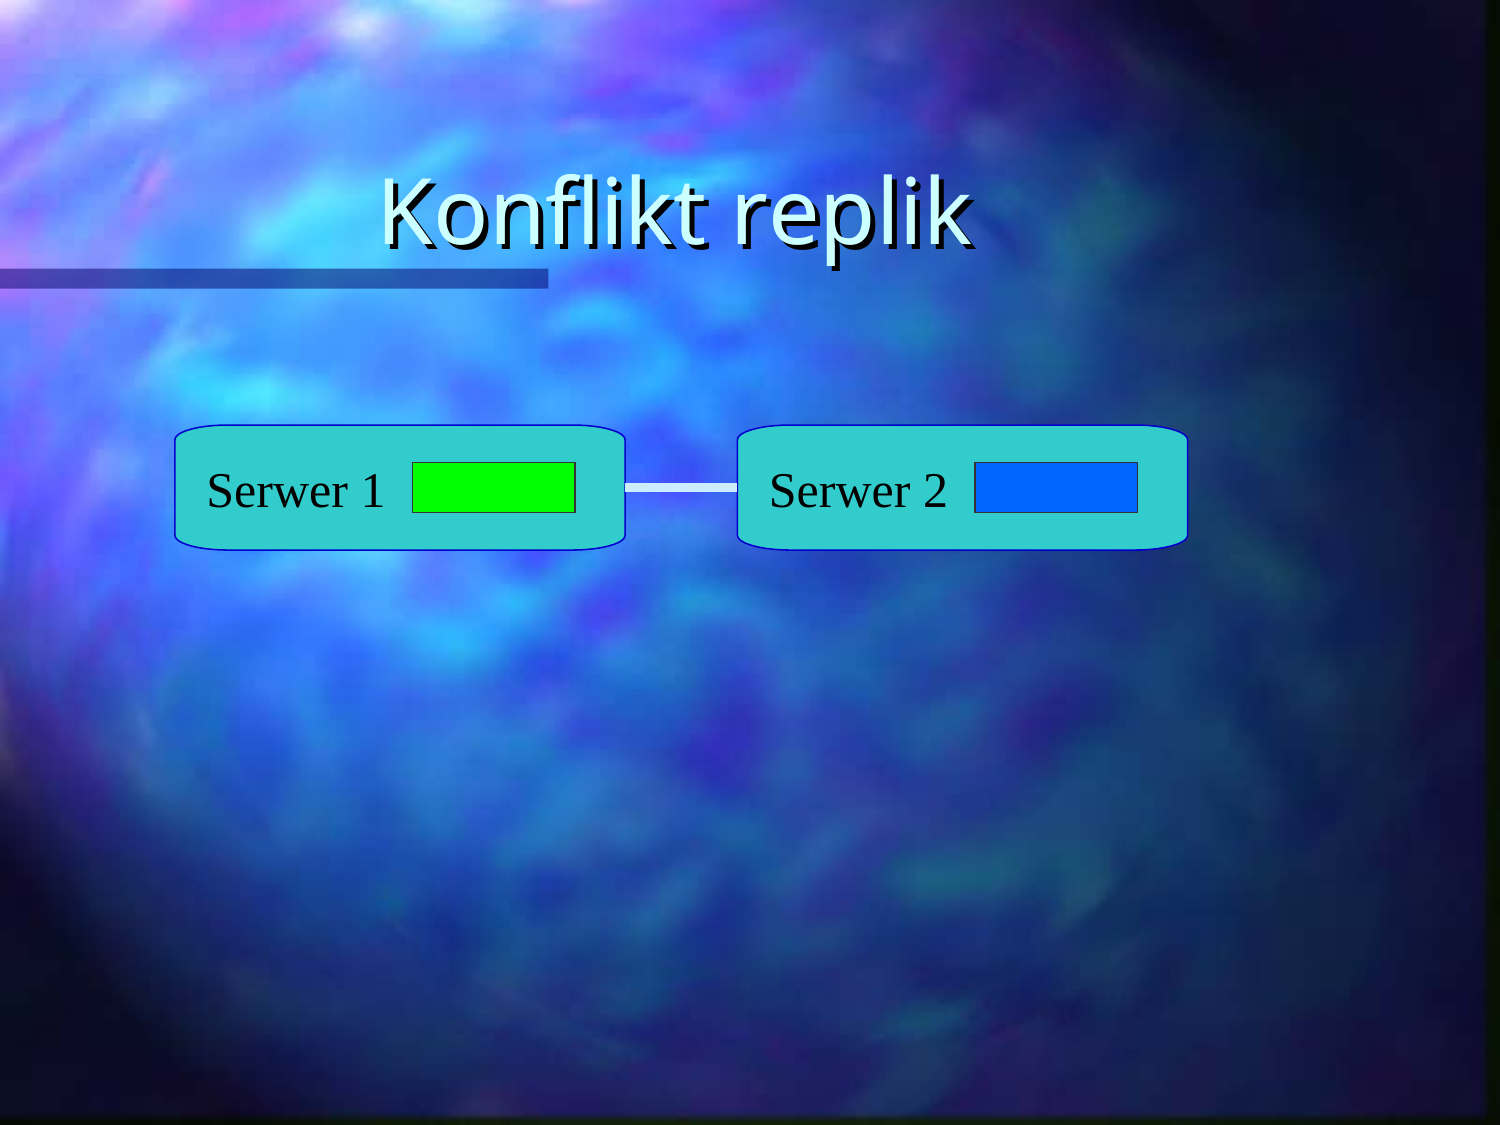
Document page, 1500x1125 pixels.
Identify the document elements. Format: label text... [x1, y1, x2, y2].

text_box Serwer 2 [737, 425, 1188, 551]
text_box Serwer 1 [174, 425, 626, 551]
text_box [975, 462, 1138, 513]
picture [0, 0, 1500, 1125]
text_box [412, 462, 576, 513]
title Konflikt replik [37, 74, 1313, 275]
